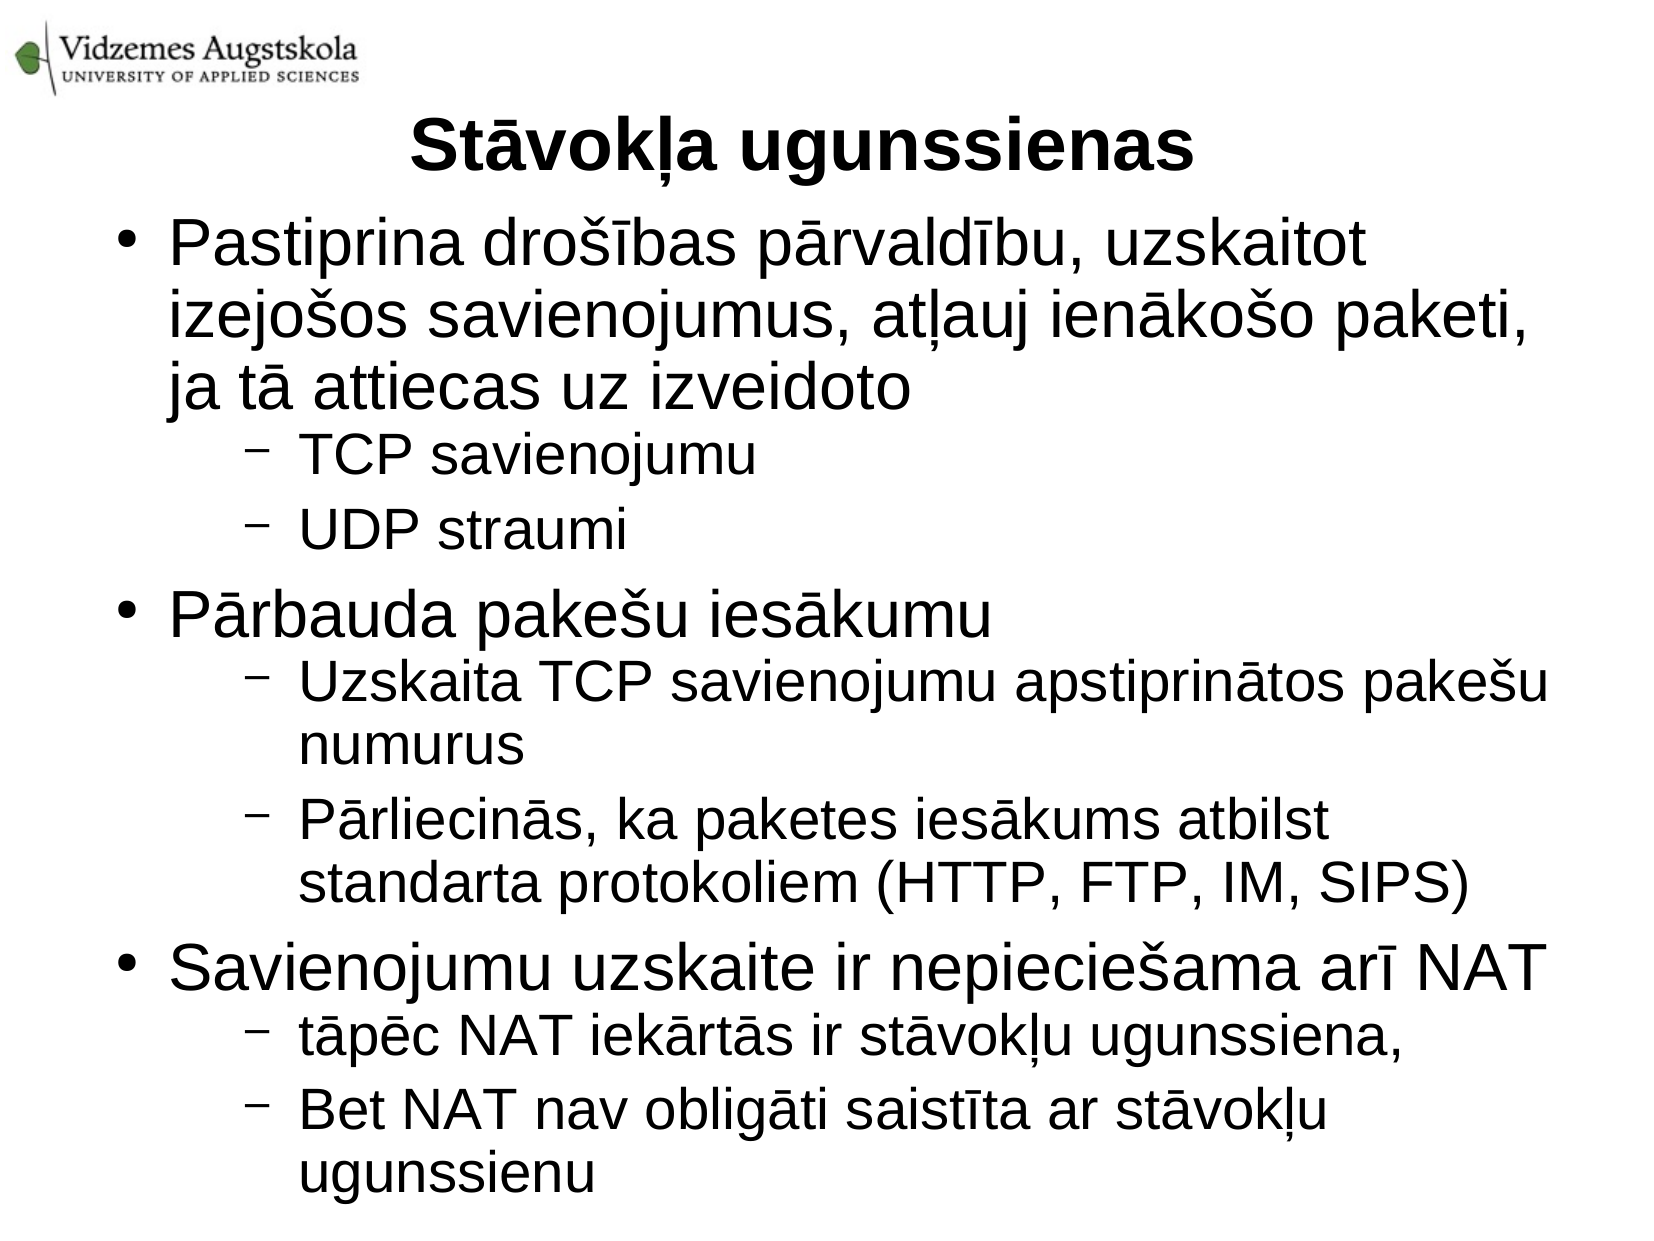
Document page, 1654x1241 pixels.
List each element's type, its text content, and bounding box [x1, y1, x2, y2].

picture [5, 2, 368, 113]
list Pastiprina drošības pārvaldību, uzskaitot izejošos savienojumus, atļauj ienākošo paketi, ja tā attiecas uz izveidoto TCP savienojumu UDP straumi Pārbauda pakešu iesākumu Uzskaita TCP savienojumu apstiprinātos pakešu numurus Pārliecinās, ka paketes iesākums atbilst standarta protokoliem (HTTP, FTP, IM, SIPS) Savienojumu uzskaite ir nepieciešama arī NAT tāpēc NAT iekārtās ir stāvokļu ugunssiena, Bet NAT nav obligāti saistīta ar stāvokļu ugunssienu [82, 200, 1569, 1107]
title Stāvokļa ugunssienas [94, 96, 1512, 195]
